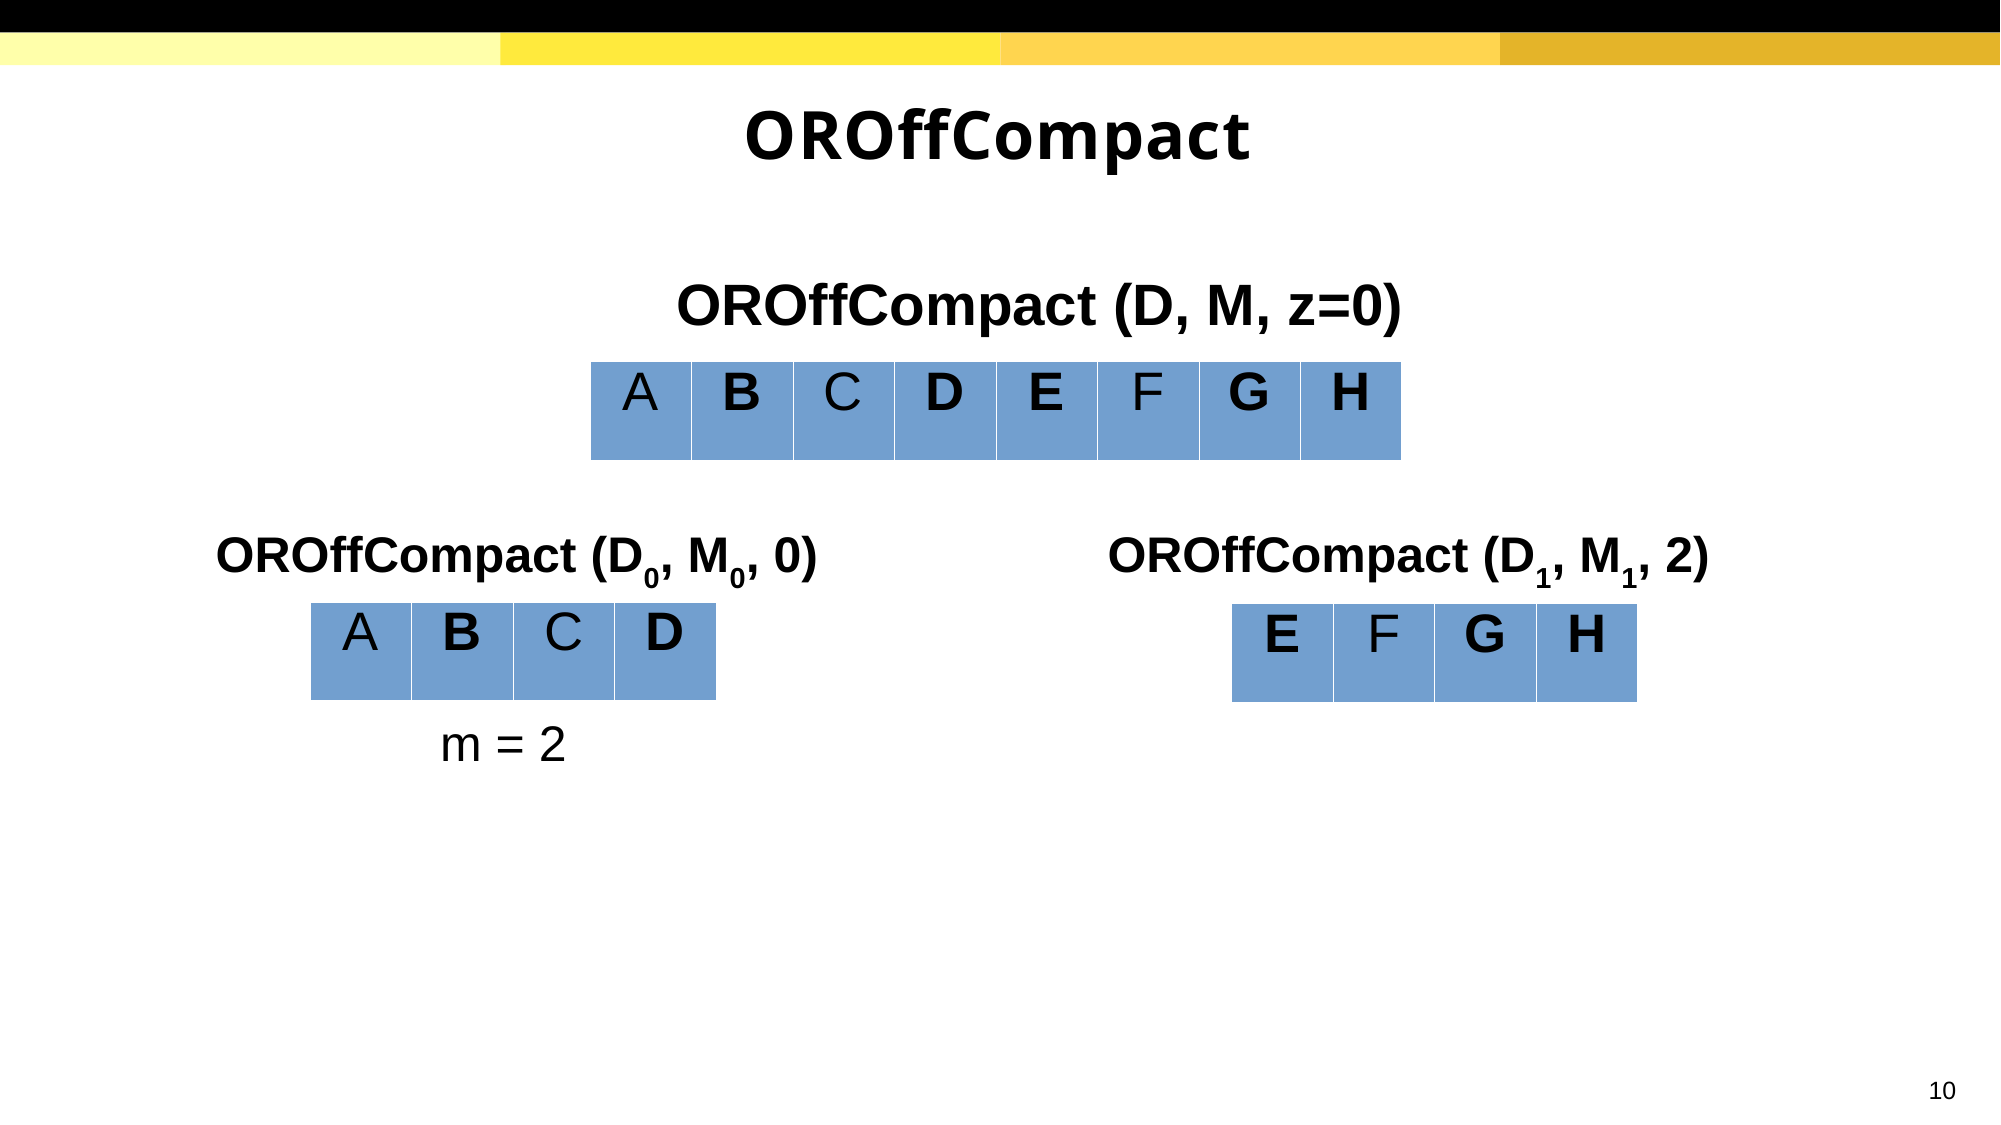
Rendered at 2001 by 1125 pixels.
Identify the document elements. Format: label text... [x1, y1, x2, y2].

table_header C [794, 362, 894, 460]
table_header D [615, 603, 716, 700]
table_header F [1098, 362, 1199, 460]
table_header B [692, 362, 793, 460]
table_header A [311, 603, 411, 700]
text_box OROffCompact (D1, M1, 2) [1092, 519, 1726, 603]
title OROffCompact [48, 65, 1947, 213]
table_header H [1537, 604, 1637, 702]
text_box m = 2 [425, 708, 582, 780]
table_header G [1200, 362, 1300, 460]
table_header E [1232, 604, 1333, 702]
table_header G [1435, 604, 1536, 702]
text_box OROffCompact (D0, M0, 0) [200, 519, 834, 603]
table_header D [895, 362, 996, 460]
table_header H [1301, 362, 1401, 460]
table_header A [591, 362, 691, 460]
text_box OROffCompact (D, M, z=0) [661, 265, 1419, 346]
table_header E [997, 362, 1097, 460]
text_box 10 [1913, 1069, 1972, 1113]
table_header B [412, 603, 513, 700]
table_header C [514, 603, 614, 700]
table_header F [1334, 604, 1434, 702]
